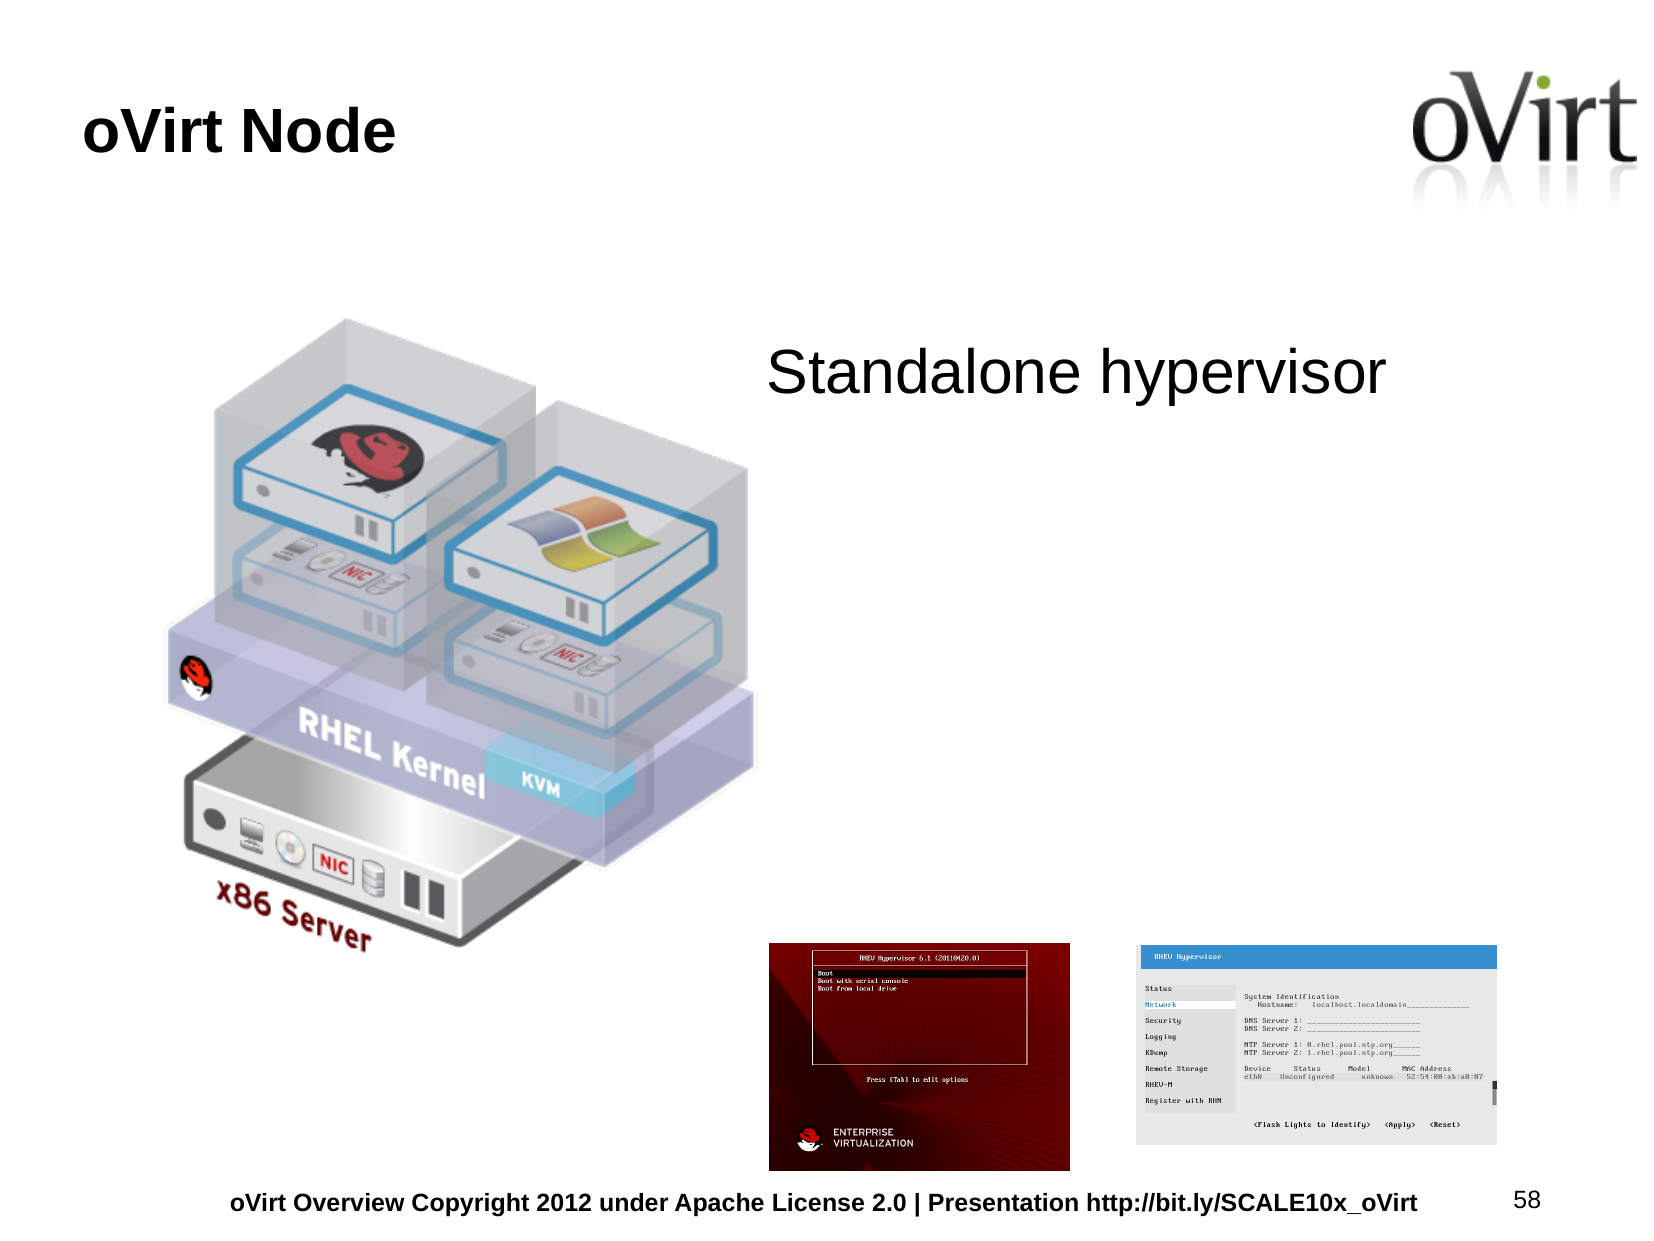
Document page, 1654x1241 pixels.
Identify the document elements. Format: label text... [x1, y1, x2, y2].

title oVirt Node [82, 37, 1571, 226]
picture [769, 943, 1070, 1171]
picture [1136, 945, 1497, 1146]
picture [141, 317, 759, 966]
picture [1571, 63, 1637, 212]
list Standalone hypervisor [766, 337, 1621, 451]
